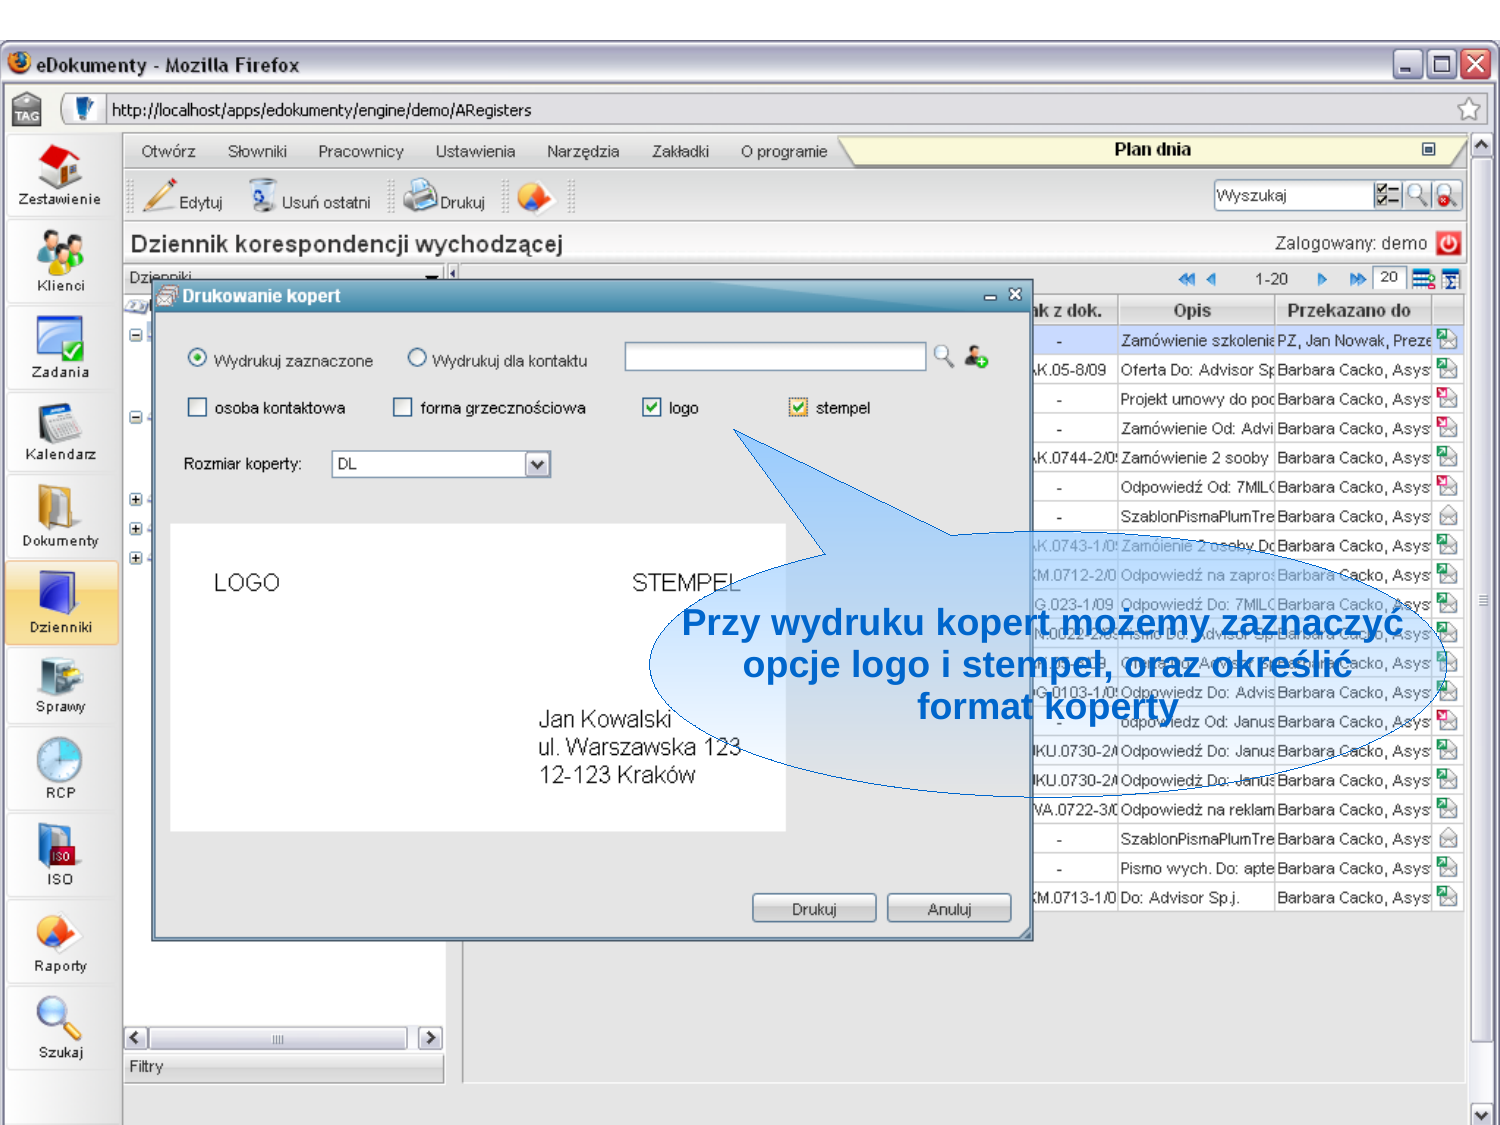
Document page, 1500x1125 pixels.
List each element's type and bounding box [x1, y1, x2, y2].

picture [0, 0, 1500, 1125]
text_box [649, 644, 1447, 679]
text_box [1056, 660, 1064, 674]
text_box [773, 660, 781, 674]
text_box [891, 660, 899, 673]
